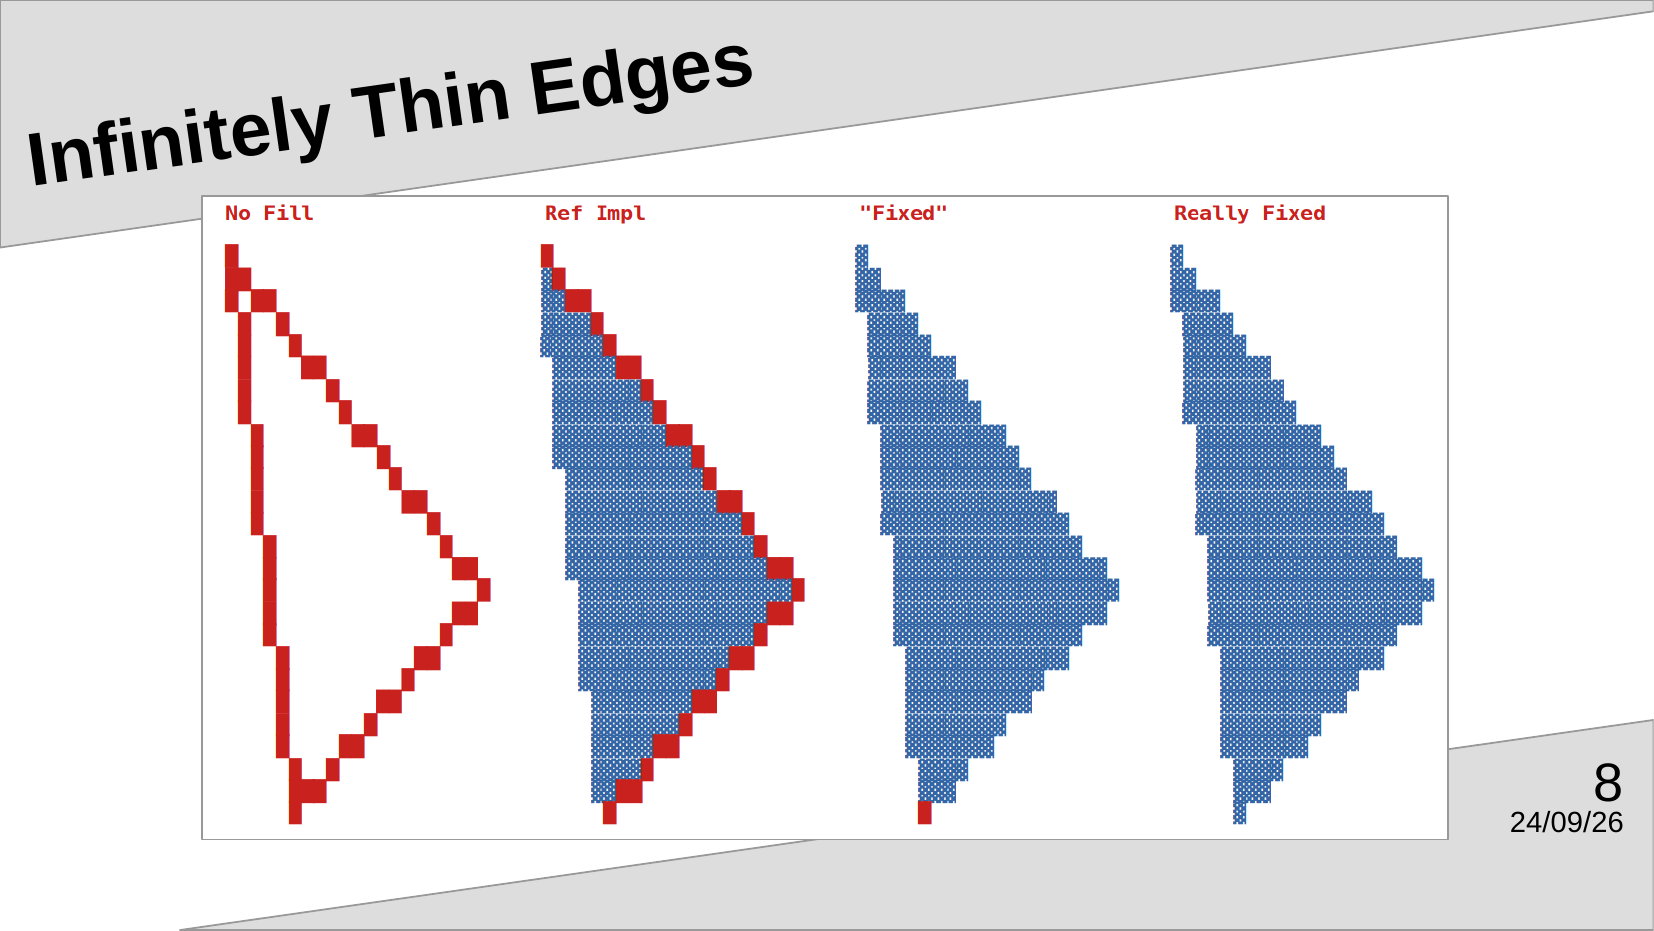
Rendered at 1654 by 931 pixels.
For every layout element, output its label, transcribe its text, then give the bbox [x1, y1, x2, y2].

title Infinitely Thin Edges [16, 0, 1501, 239]
picture [202, 197, 1447, 839]
